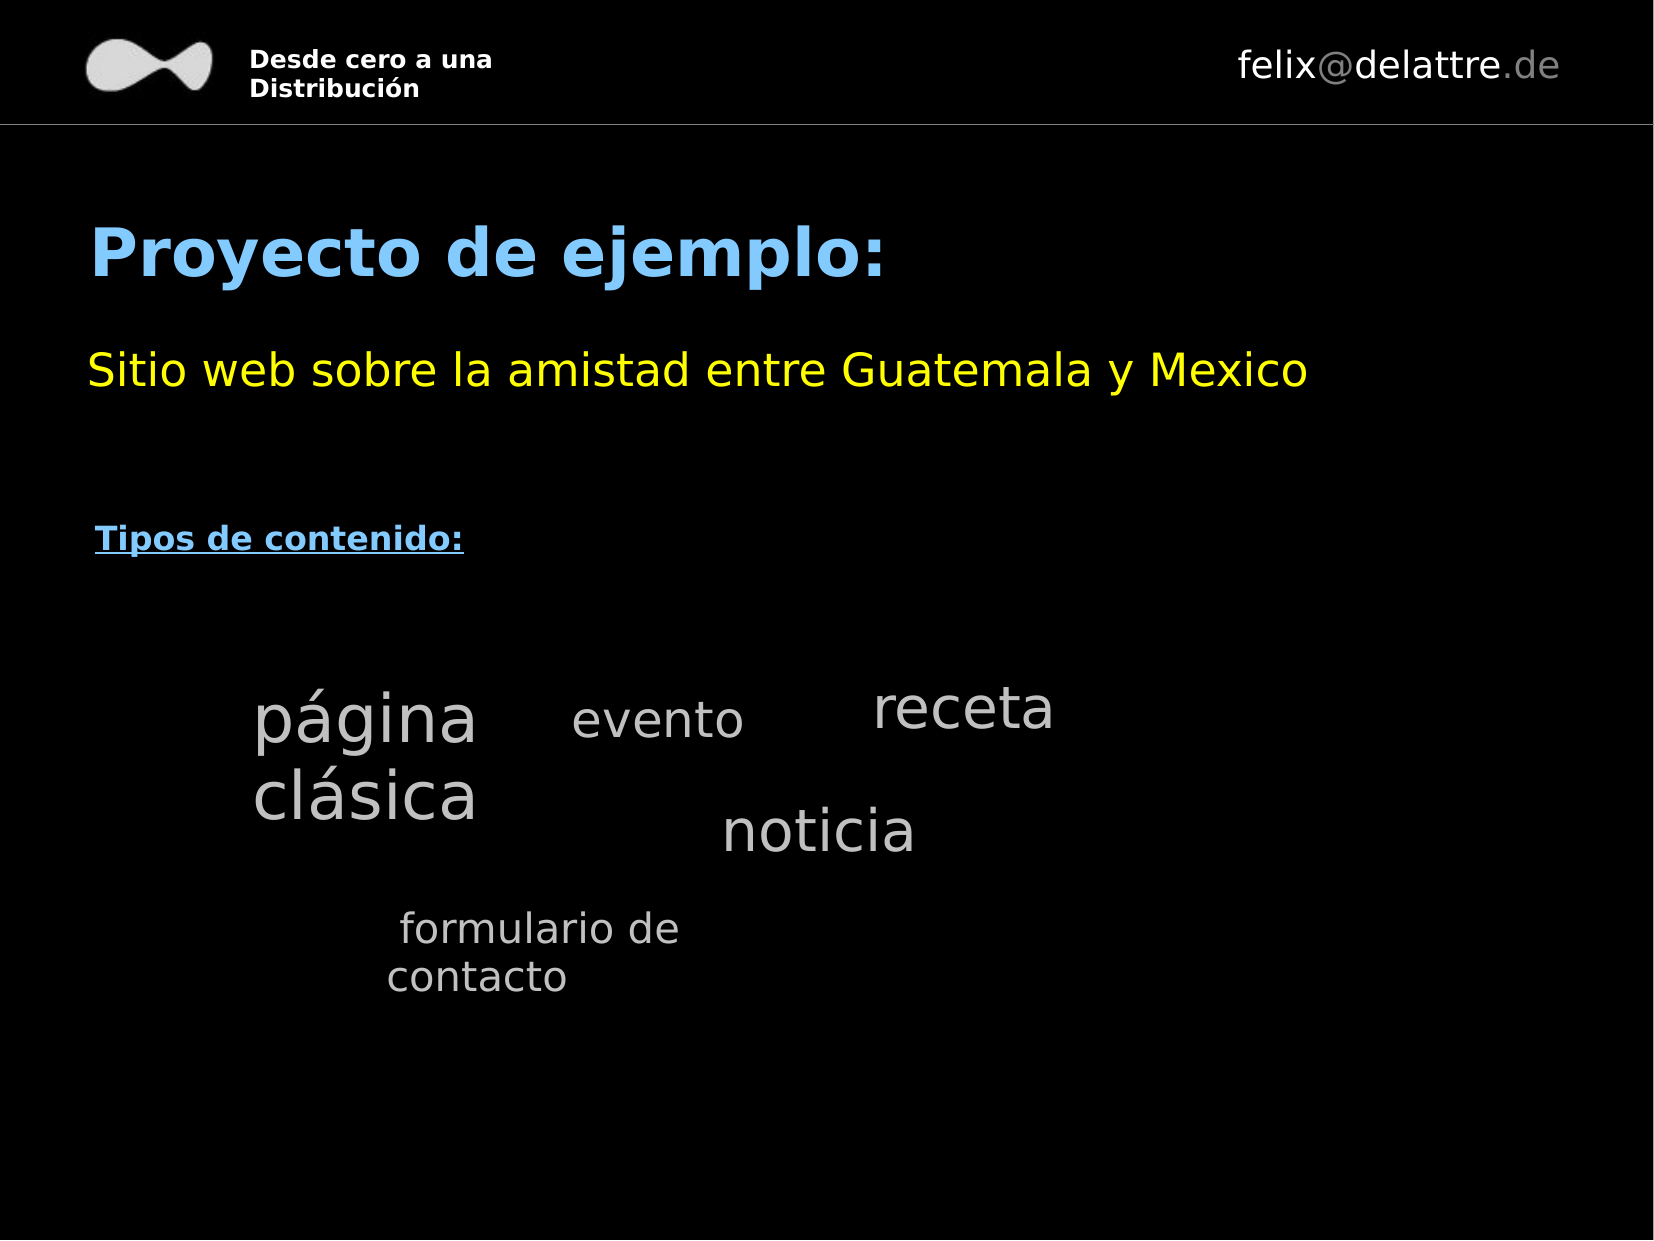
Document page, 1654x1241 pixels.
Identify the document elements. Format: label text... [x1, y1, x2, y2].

text_box evento [557, 683, 800, 766]
text_box Sitio web sobre la amistad entre Guatemala y Mexico [63, 327, 1581, 414]
text_box Tipos de contenido: [70, 503, 489, 575]
text_box receta [857, 667, 1109, 750]
text_box página clásica [228, 663, 571, 853]
text_box Proyecto de ejemplo: [65, 197, 913, 309]
text_box noticia [707, 789, 958, 873]
text_box formulario de contacto [371, 897, 700, 1010]
picture [62, 31, 229, 104]
